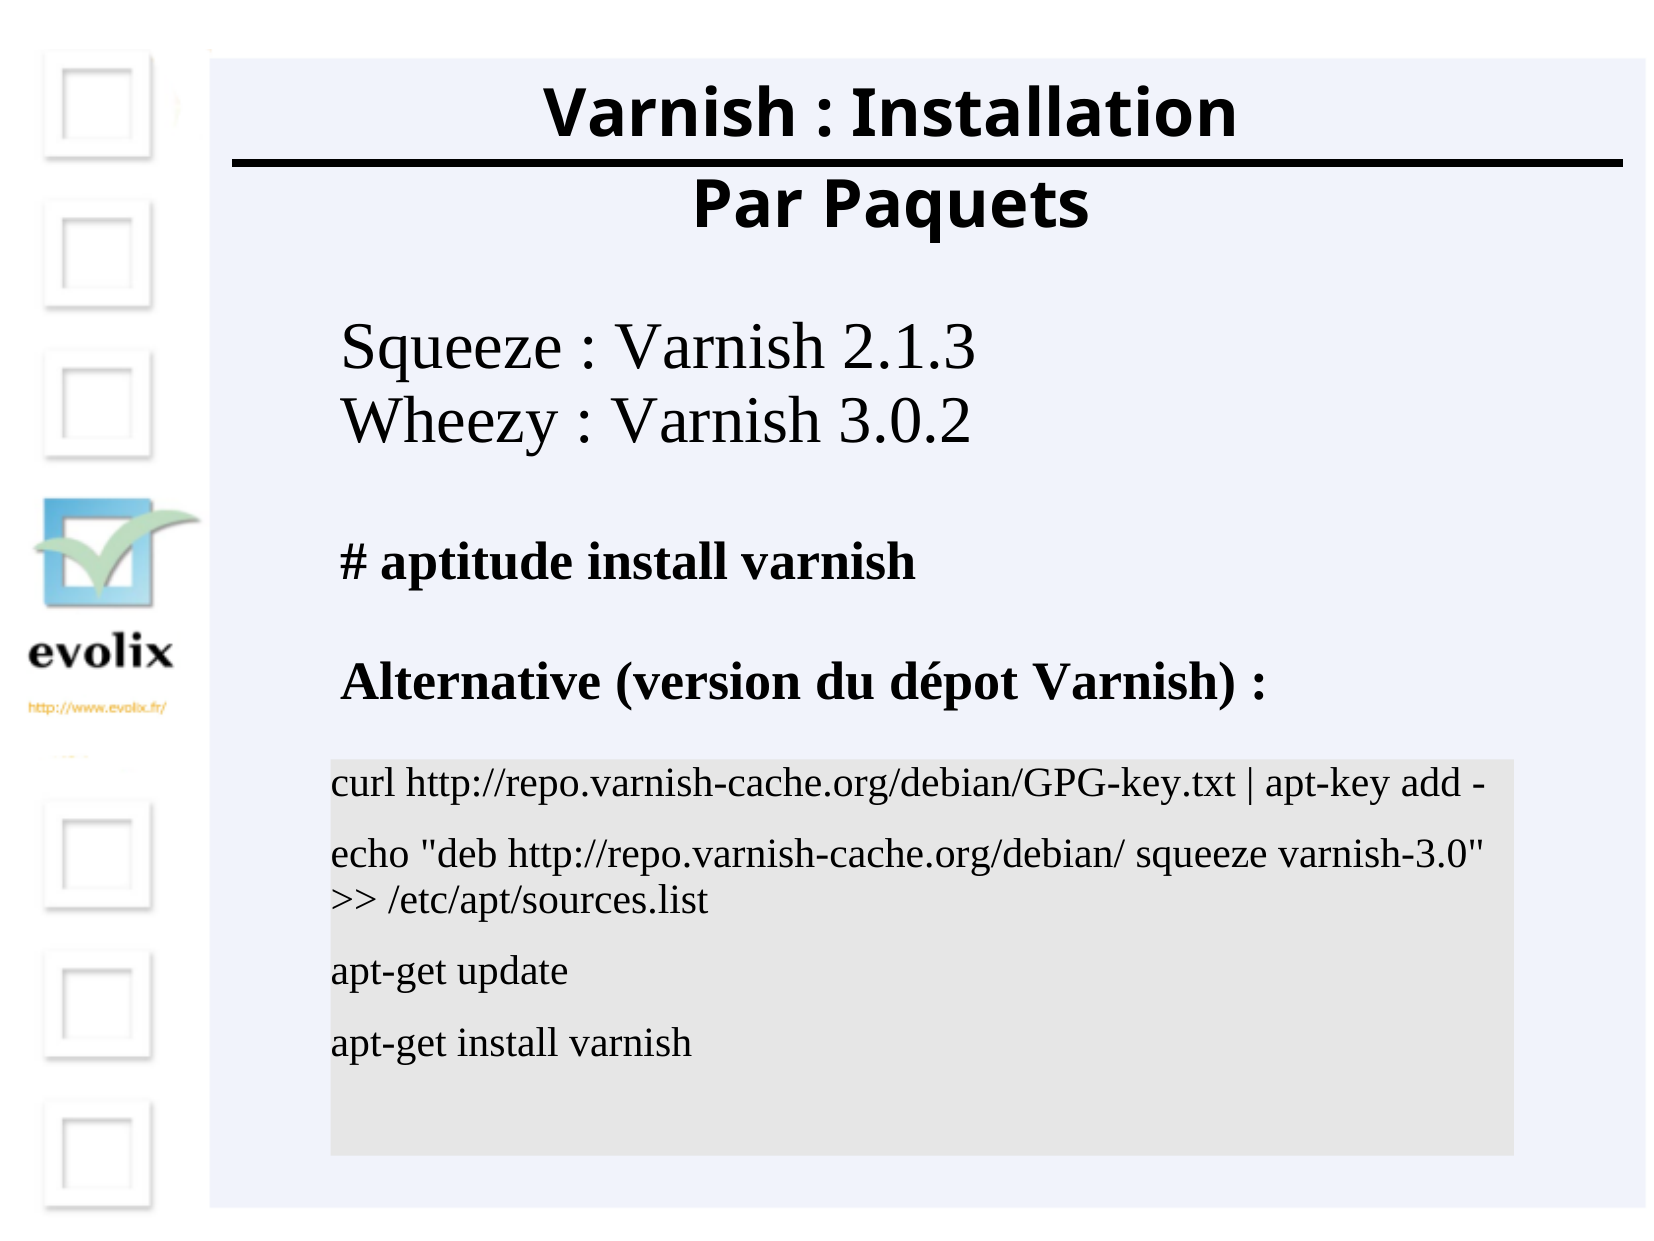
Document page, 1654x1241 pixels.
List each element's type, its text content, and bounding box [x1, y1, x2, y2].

subtitle Squeeze : Varnish 2.1.3 Wheezy : Varnish 3.0.2 # aptitude install varnish Alternative (version du dépot Varnish) : [265, 275, 1654, 745]
title Varnish : Installation Par Paquets [404, 49, 1379, 263]
picture [0, 49, 1654, 1218]
text_box curl http://repo.varnish-cache.org/debian/GPG-key.txt | apt-key add - echo "deb http://repo.varnish-cache.org/debian/ squeeze varnish-3.0" >> /etc/apt/sources.list apt-get update apt-get install varnish [330, 759, 1514, 1156]
